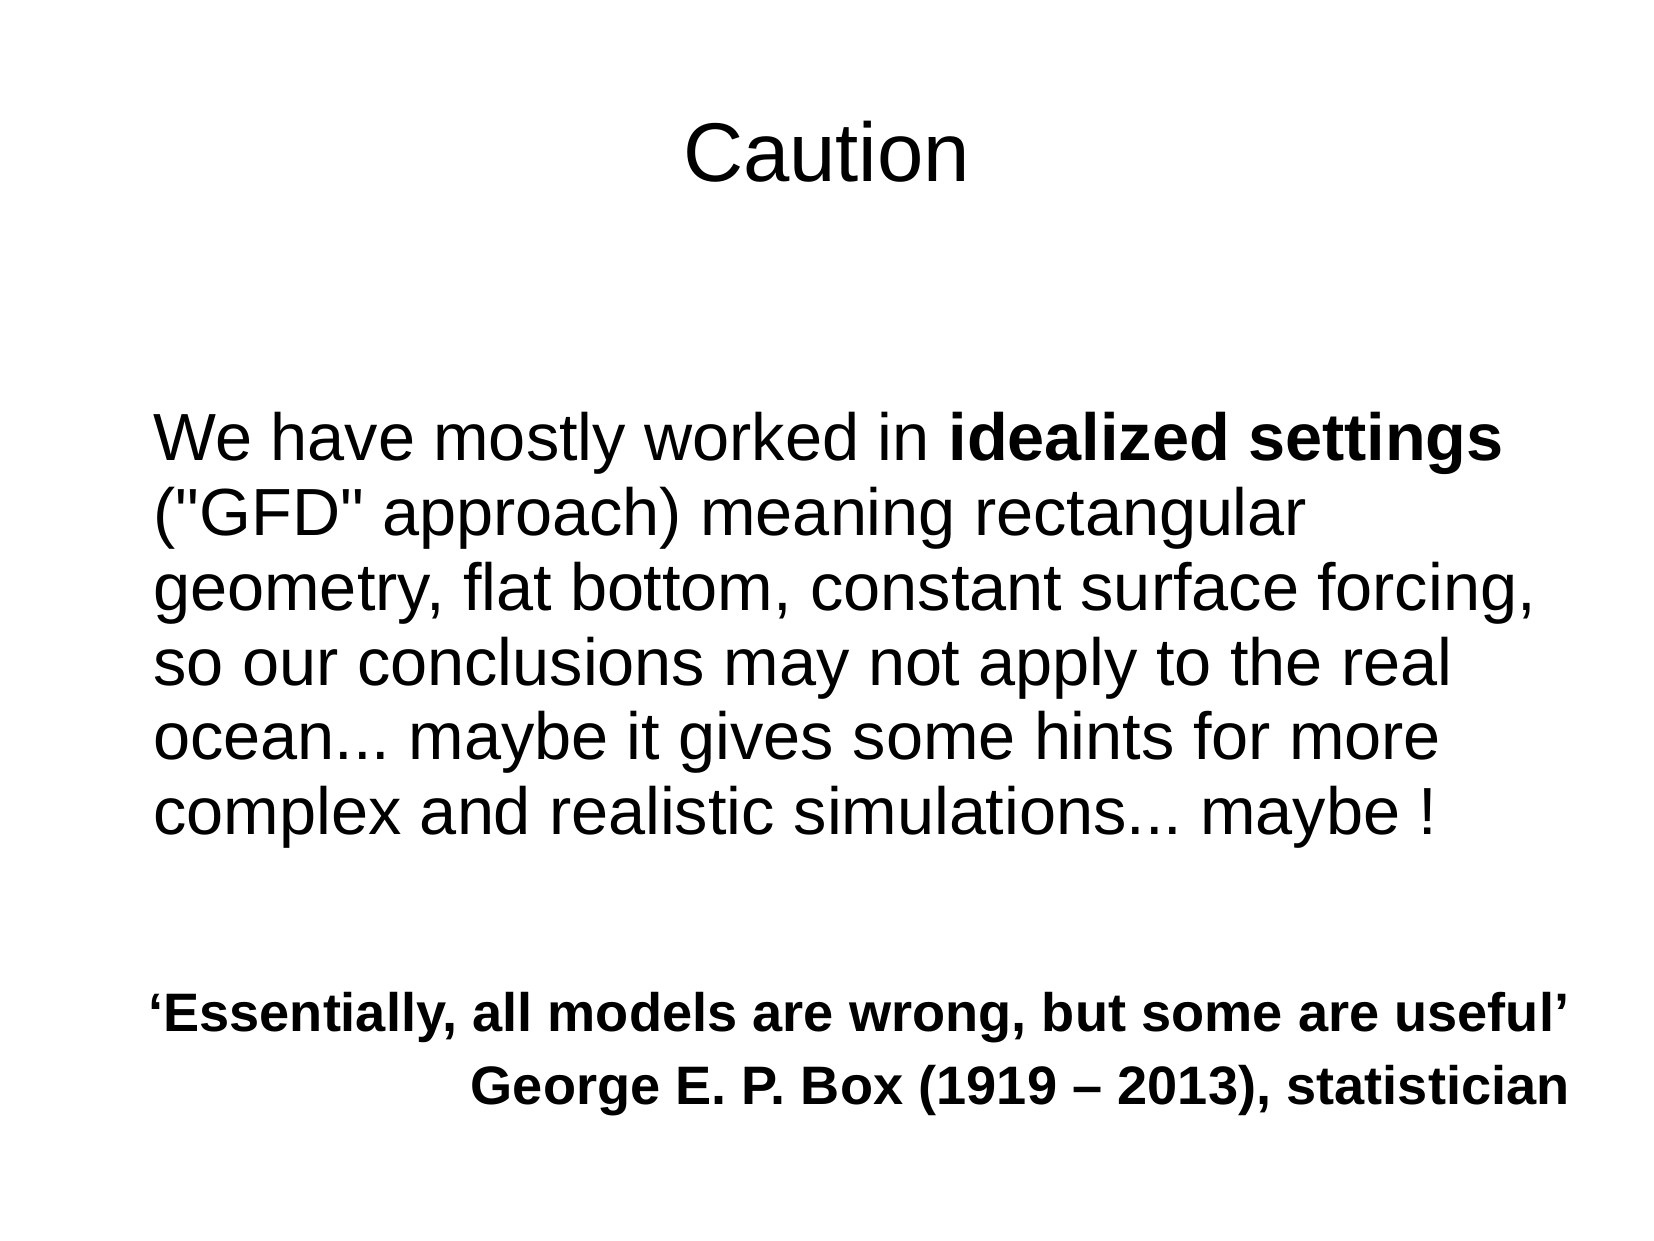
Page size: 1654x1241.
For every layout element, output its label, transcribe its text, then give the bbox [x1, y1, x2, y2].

title Caution [82, 49, 1571, 257]
list We have mostly worked in idealized settings ("GFD" approach) meaning rectangular geometry, flat bottom, constant surface forcing, so our conclusions may not apply to the real ocean... maybe it gives some hints for more complex and realistic simulations... maybe ! ‘Essentially, all models are wrong, but some are useful’ George E. P. Box (1919 – 2013), statistician [82, 296, 1571, 1115]
